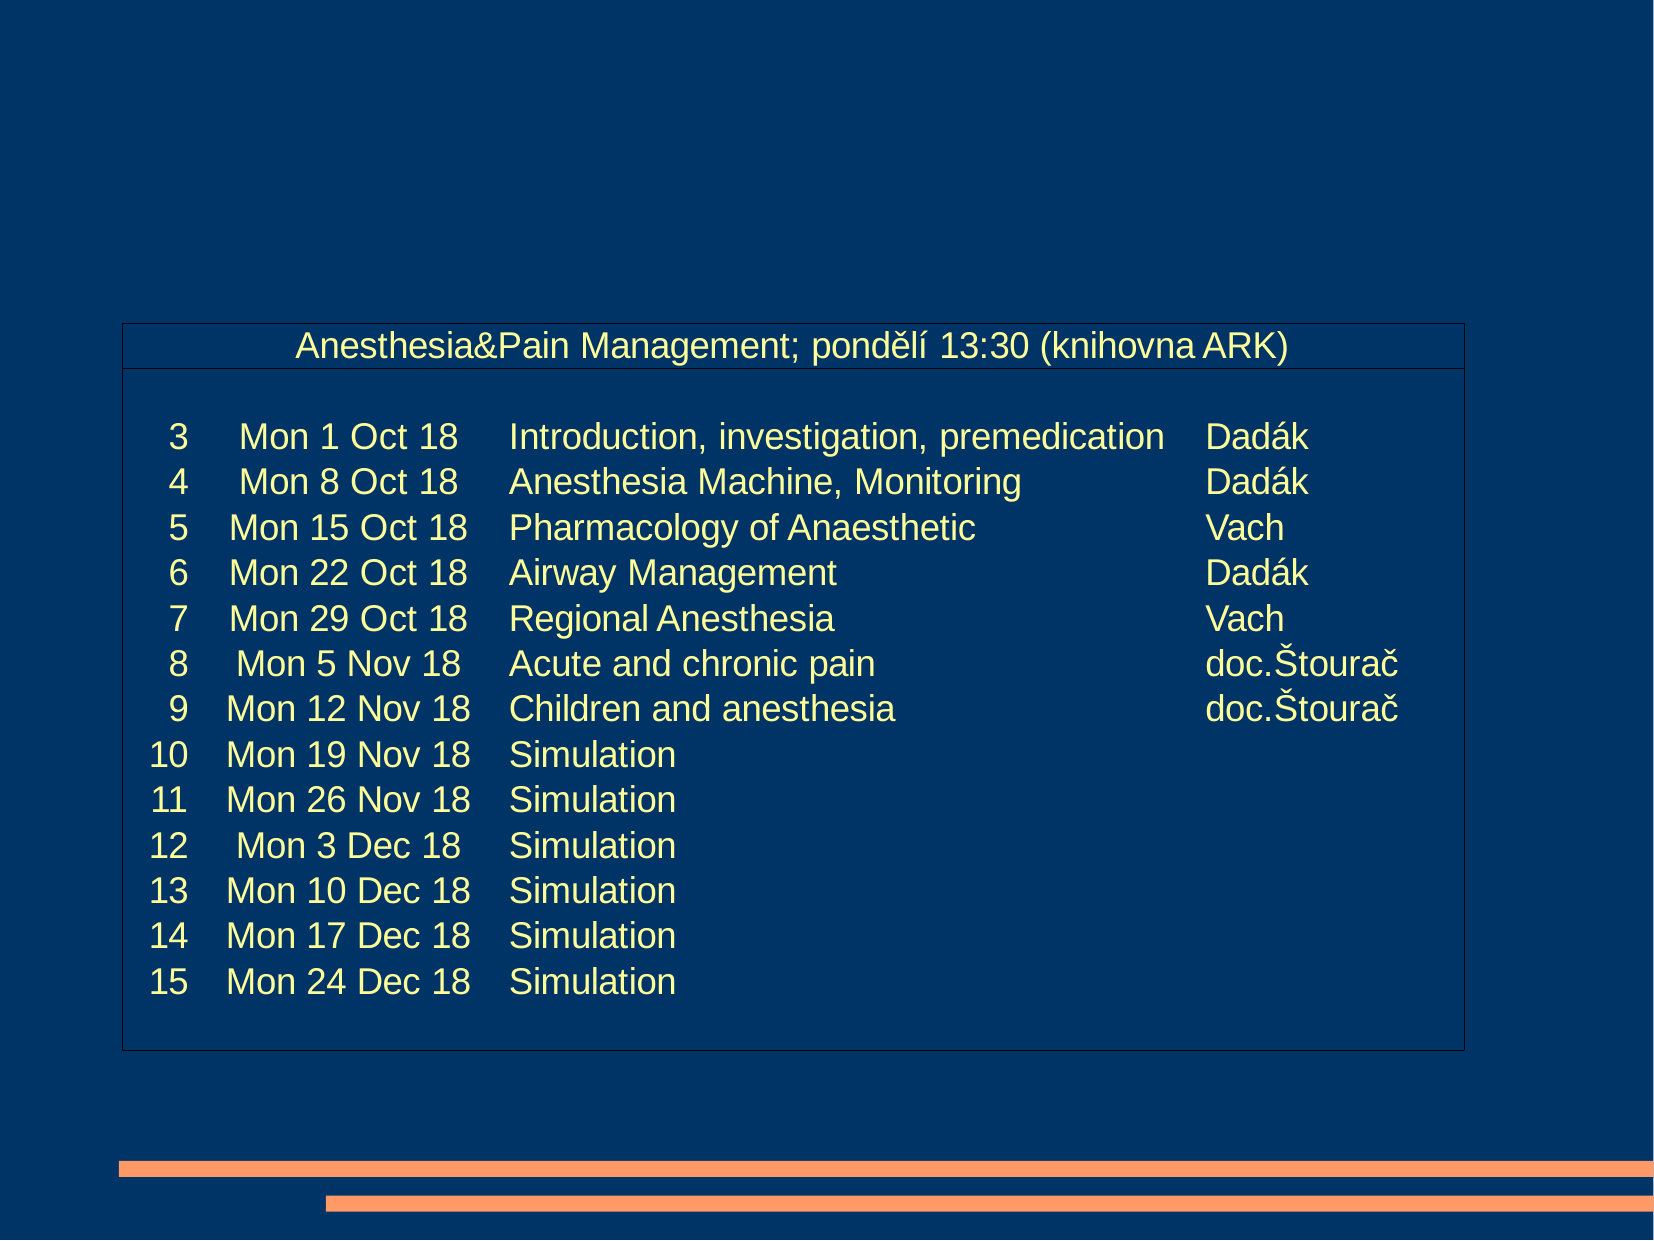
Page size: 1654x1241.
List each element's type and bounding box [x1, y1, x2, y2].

chart [121, 322, 1467, 1098]
